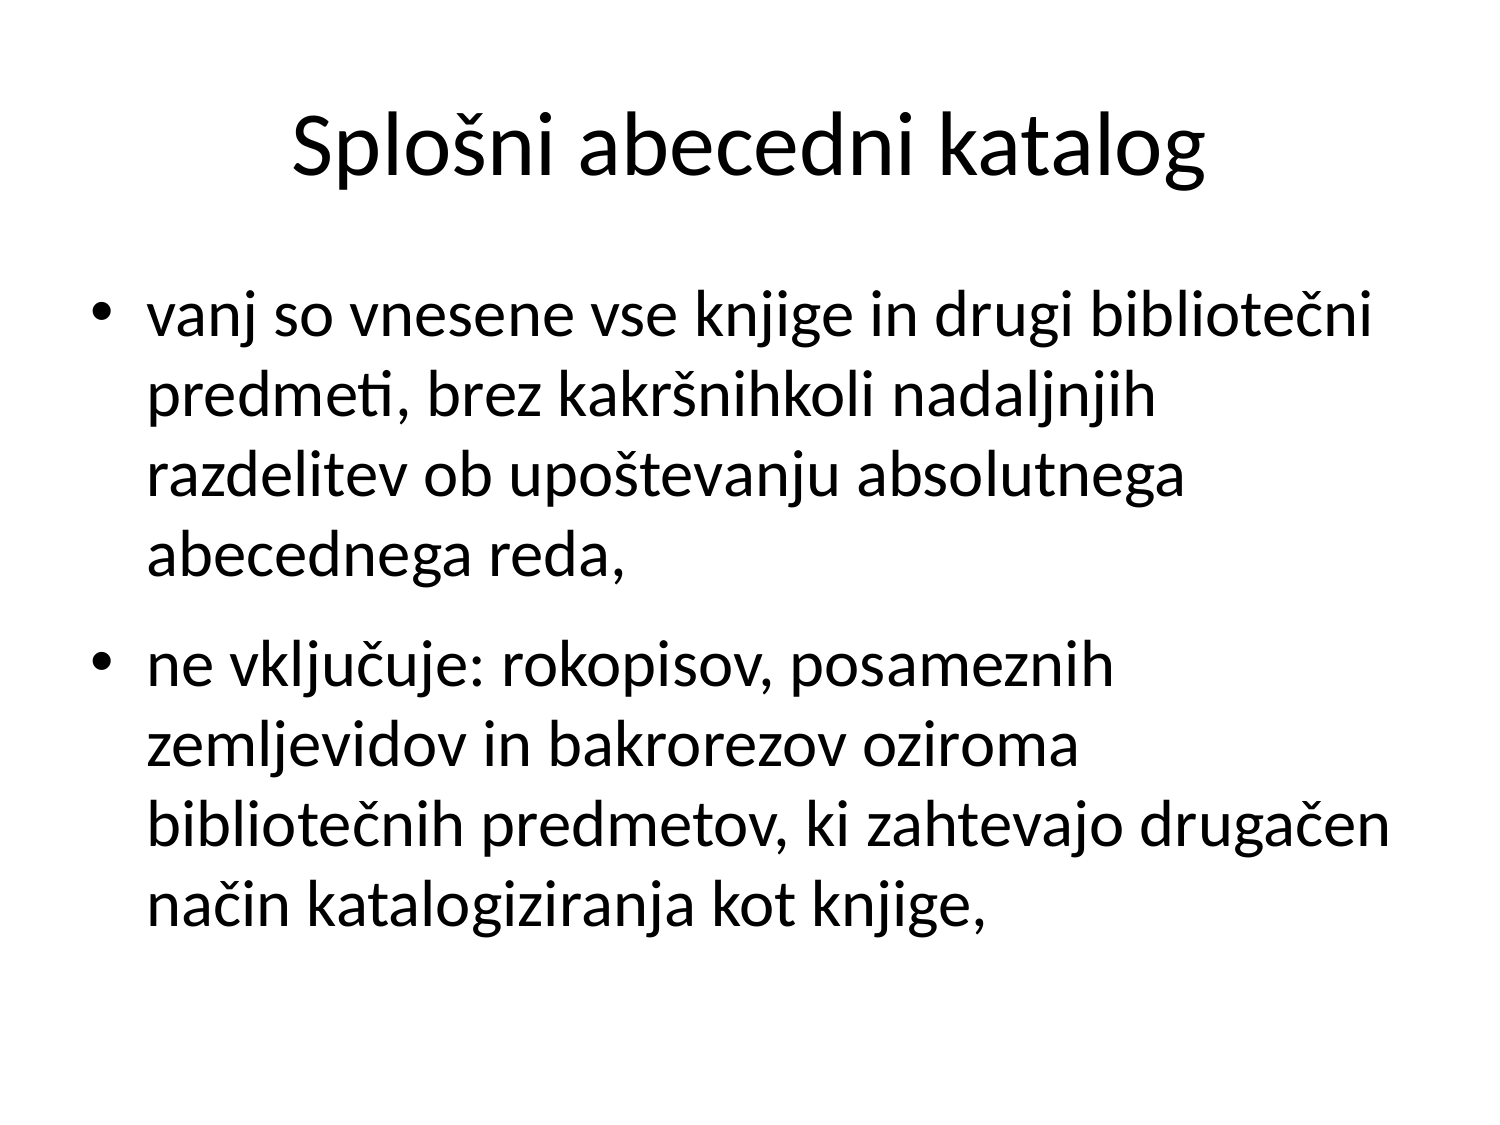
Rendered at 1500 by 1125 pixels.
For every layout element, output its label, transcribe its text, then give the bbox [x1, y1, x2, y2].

title Splošni abecedni katalog [75, 45, 1425, 233]
list vanj so vnesene vse knjige in drugi bibliotečni predmeti, brez kakršnihkoli nadaljnjih razdelitev ob upoštevanju absolutnega abecednega reda, ne vključuje: rokopisov, posameznih zemljevidov in bakrorezov oziroma bibliotečnih predmetov, ki zahtevajo drugačen način katalogiziranja kot knjige, [75, 262, 1425, 1005]
